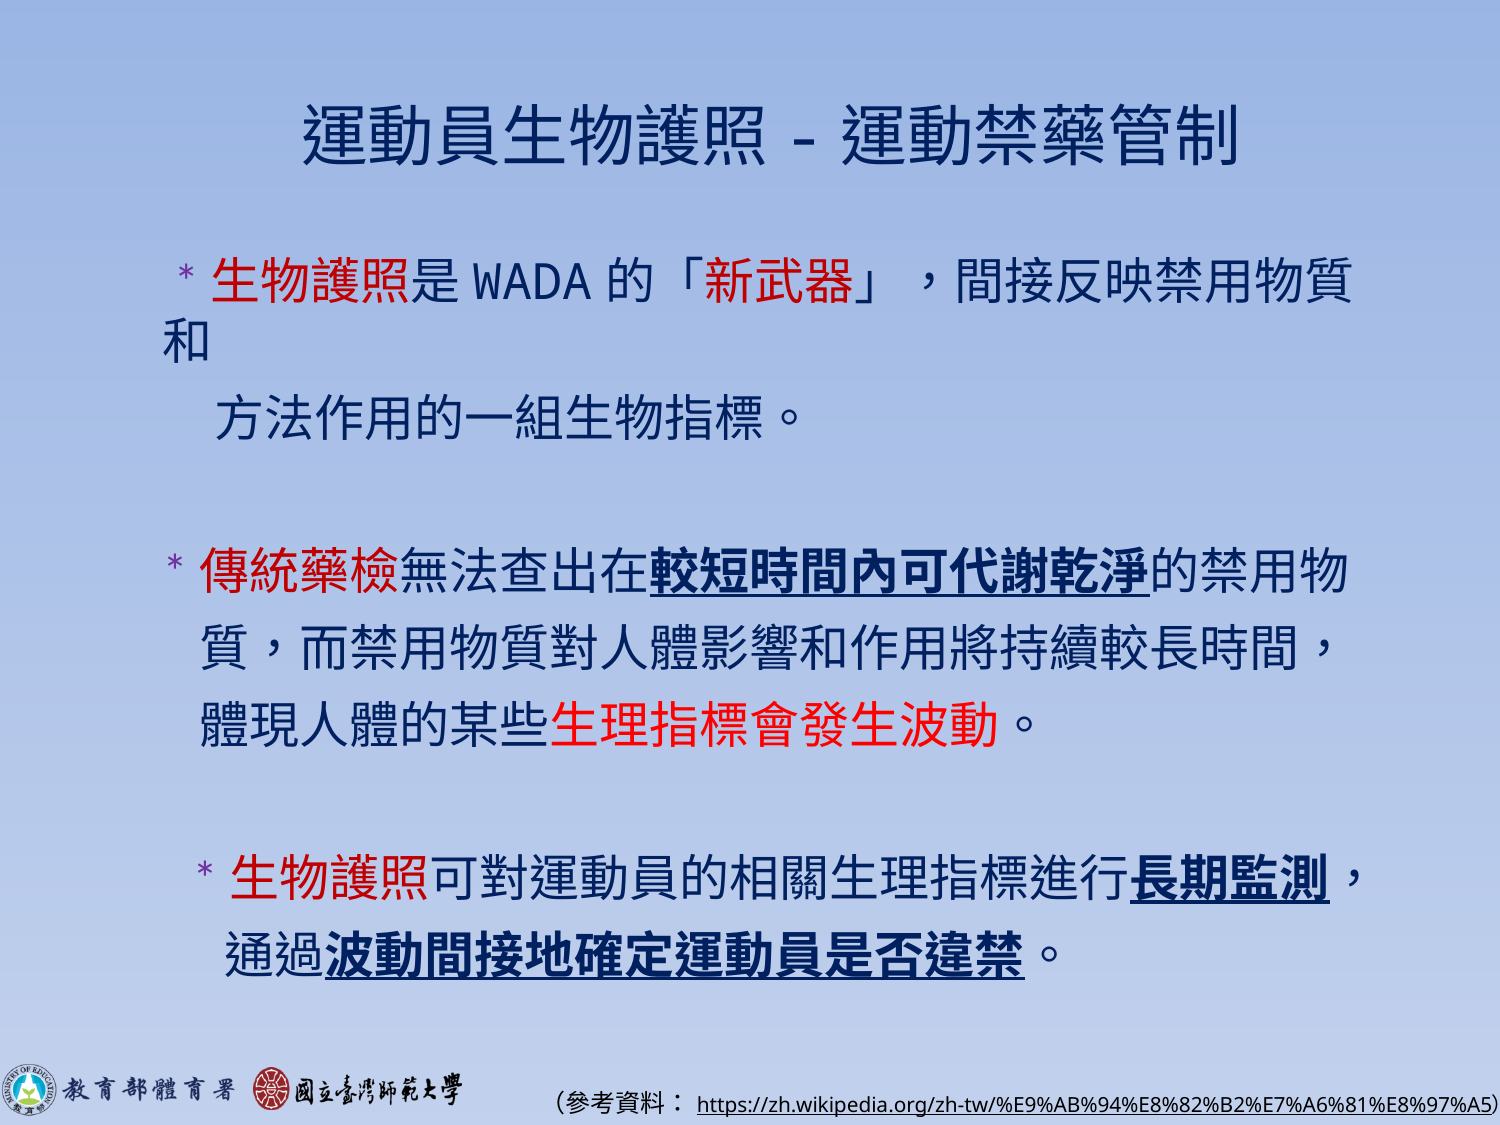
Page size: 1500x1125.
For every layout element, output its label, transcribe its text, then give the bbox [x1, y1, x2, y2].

text_box 運動員生物護照-運動禁藥管制 [96, 40, 1447, 228]
text_box （參考資料：https://zh.wikipedia.org/zh-tw/%E9%AB%94%E8%82%B2%E7%A6%81%E8%97%A5） [526, 1080, 1500, 1125]
subtitle *生物護照是WADA的「新武器」，間接反映禁用物質和 方法作用的一組生物指標。 *傳統藥檢無法查出在較短時間內可代謝乾淨的禁用物 質，而禁用物質對人體影響和作用將持續較長時間， 體現人體的某些生理指標會發生波動。 *生物護照可對運動員的相關生理指標進行長期監測， 通過波動間接地確定運動員是否違禁。 [137, 242, 1406, 952]
